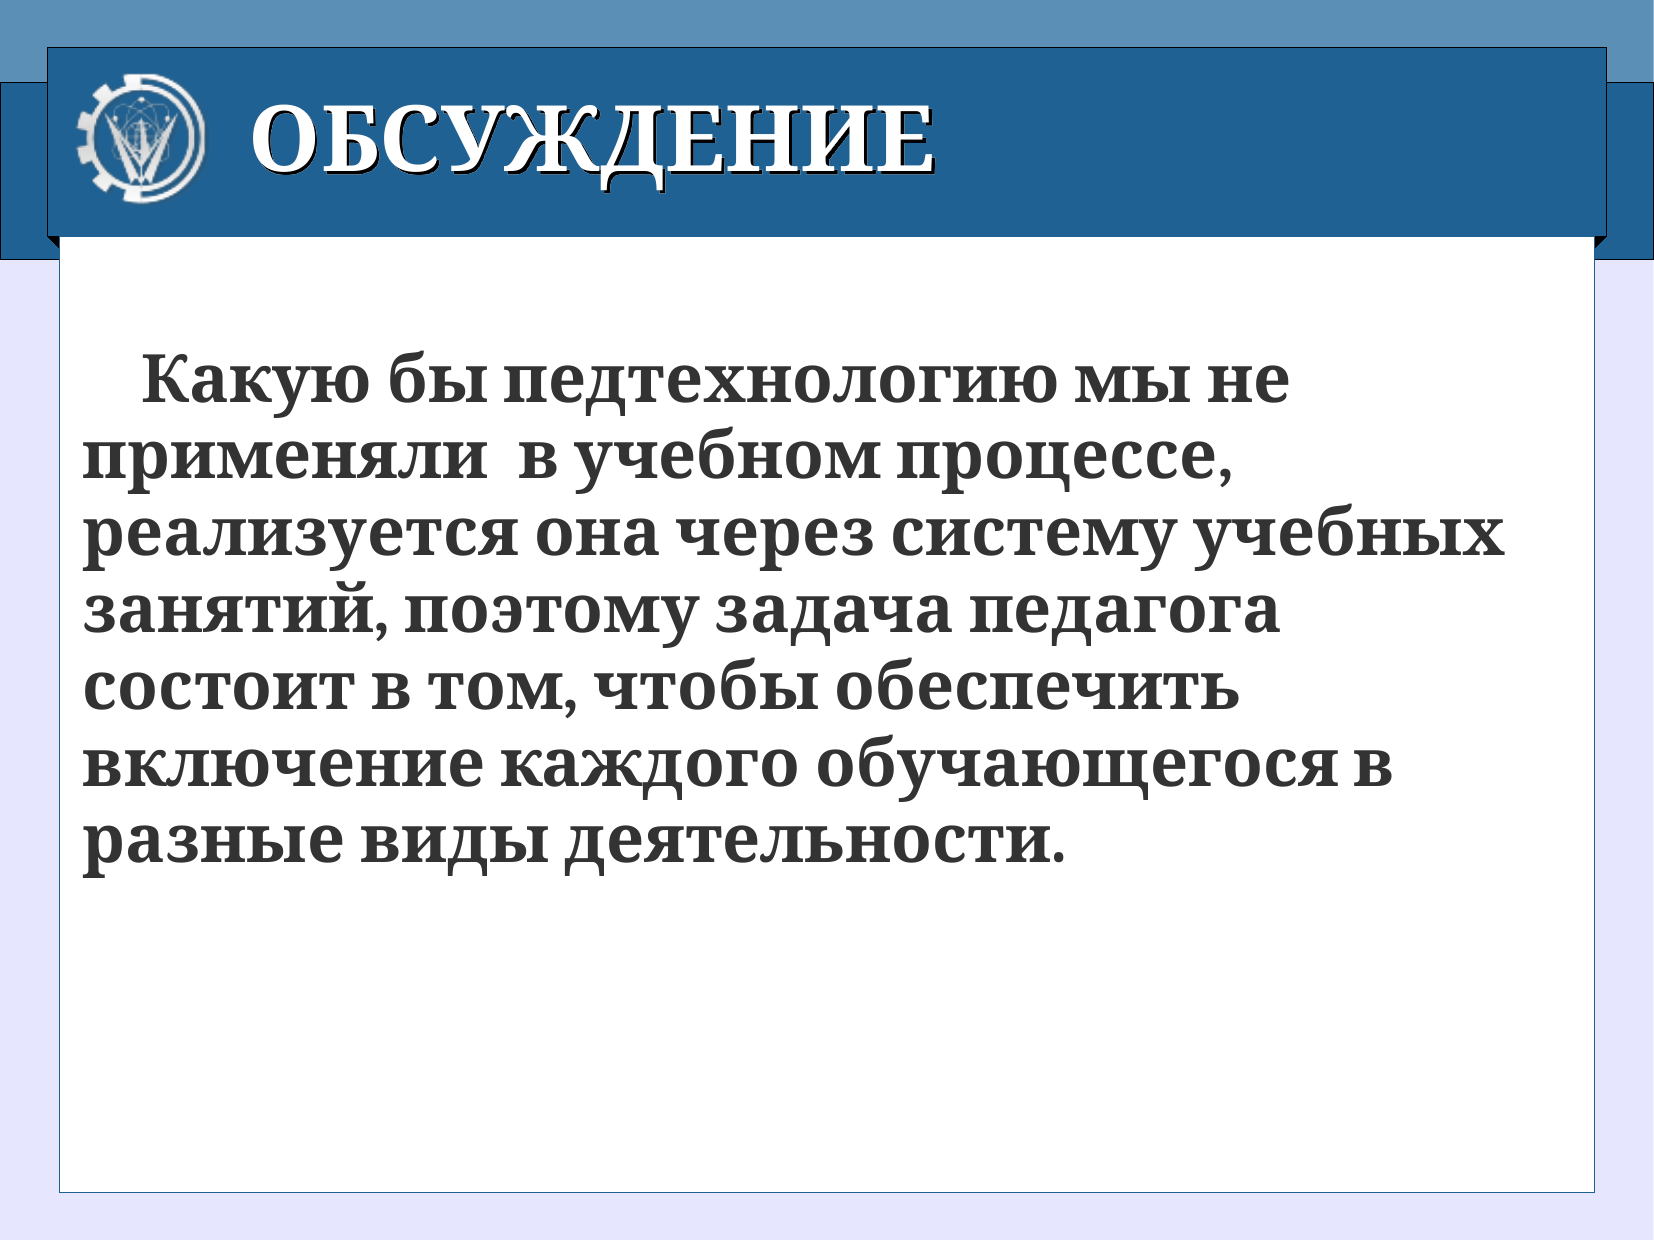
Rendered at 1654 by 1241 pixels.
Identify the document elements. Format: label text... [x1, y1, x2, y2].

title ОБСУЖДЕНИЕ [248, 70, 1571, 213]
list Какую бы педтехнологию мы не применяли в учебном процессе, реализуется она через систему учебных занятий, поэтому задача педагога состоит в том, чтобы обеспечить включение каждого обучающегося в разные виды деятельности. [82, 259, 1571, 980]
